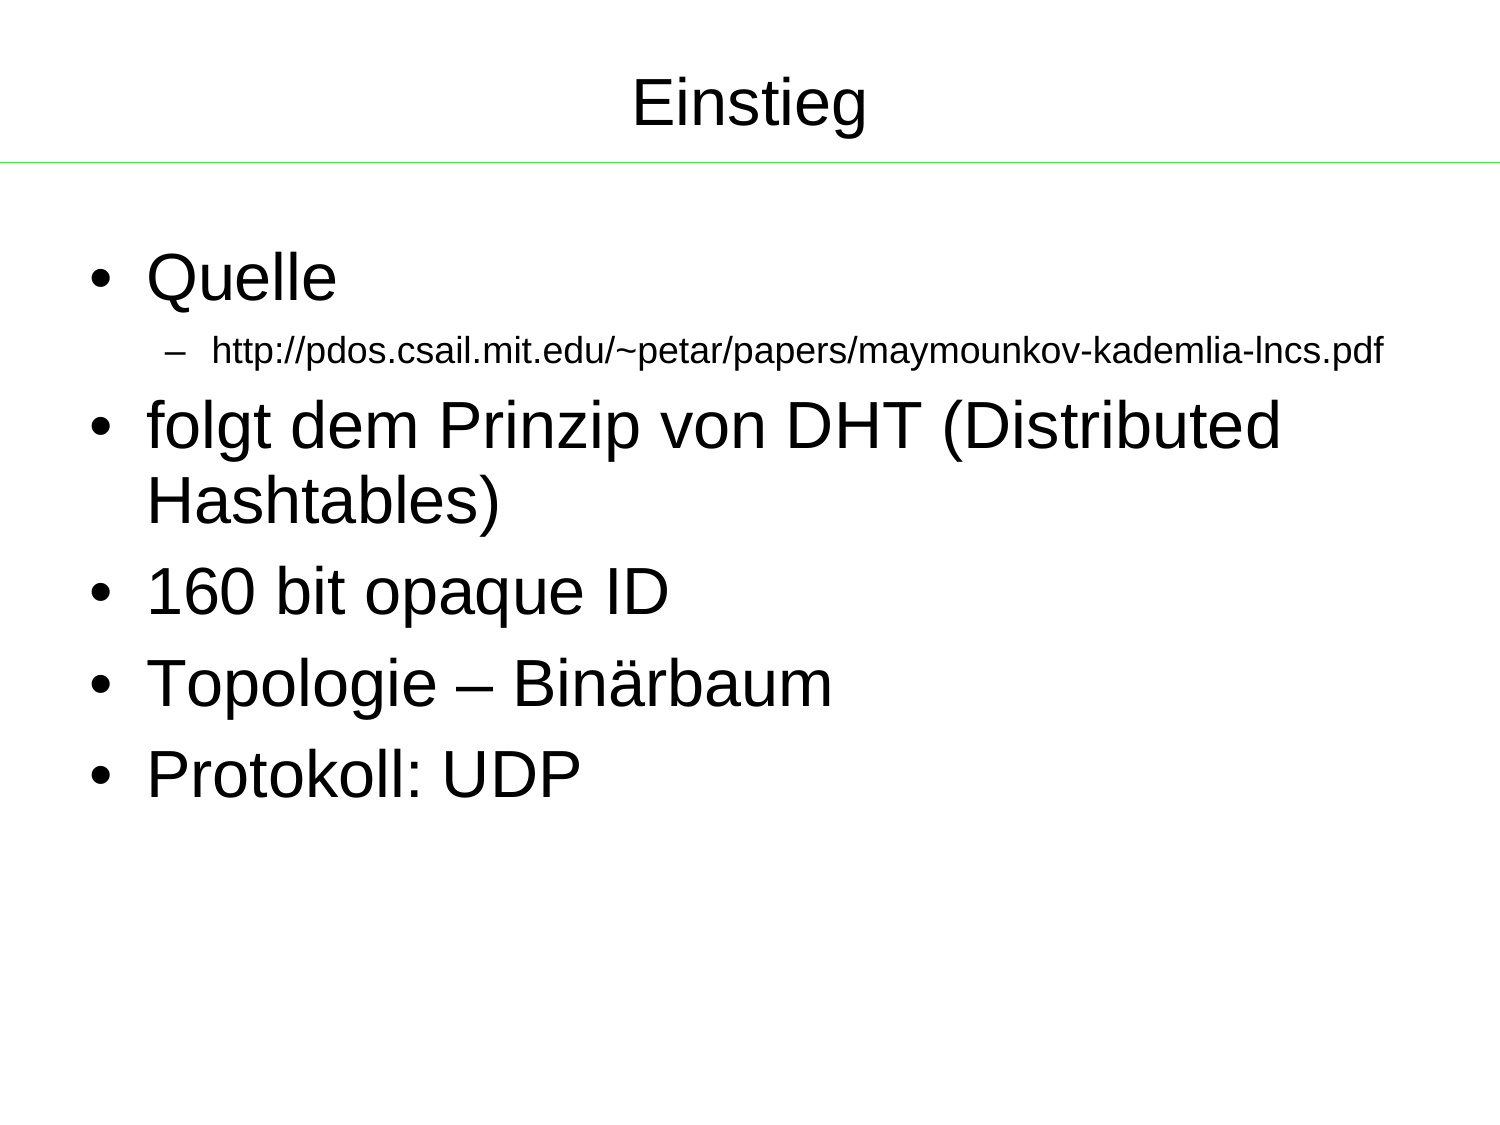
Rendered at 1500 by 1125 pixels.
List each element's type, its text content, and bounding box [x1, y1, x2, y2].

list Quelle http://pdos.csail.mit.edu/~petar/papers/maymounkov-kademlia-lncs.pdf folgt dem Prinzip von DHT (Distributed Hashtables) 160 bit opaque ID Topologie – Binärbaum Protokoll: UDP [75, 232, 1426, 1000]
title Einstieg [75, 49, 1426, 155]
